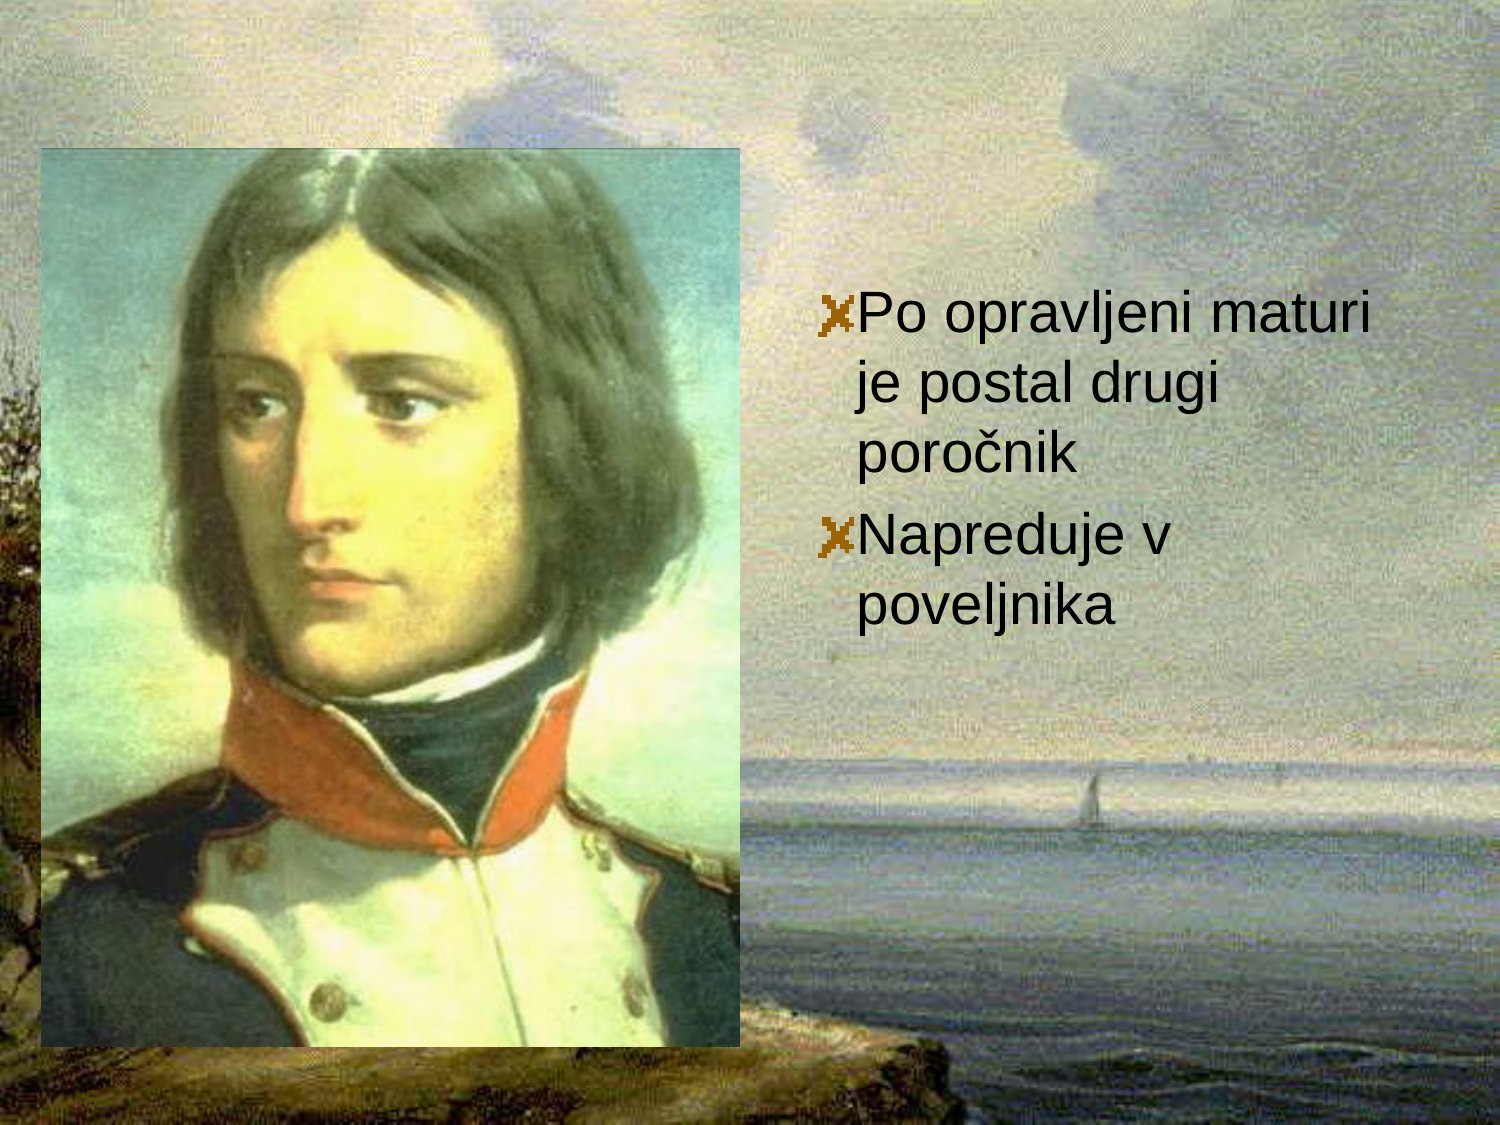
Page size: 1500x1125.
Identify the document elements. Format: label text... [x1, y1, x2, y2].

picture [0, 0, 1500, 1125]
list Po opravljeni maturi je postal drugi poročnik Napreduje v poveljnika [785, 267, 1448, 1010]
